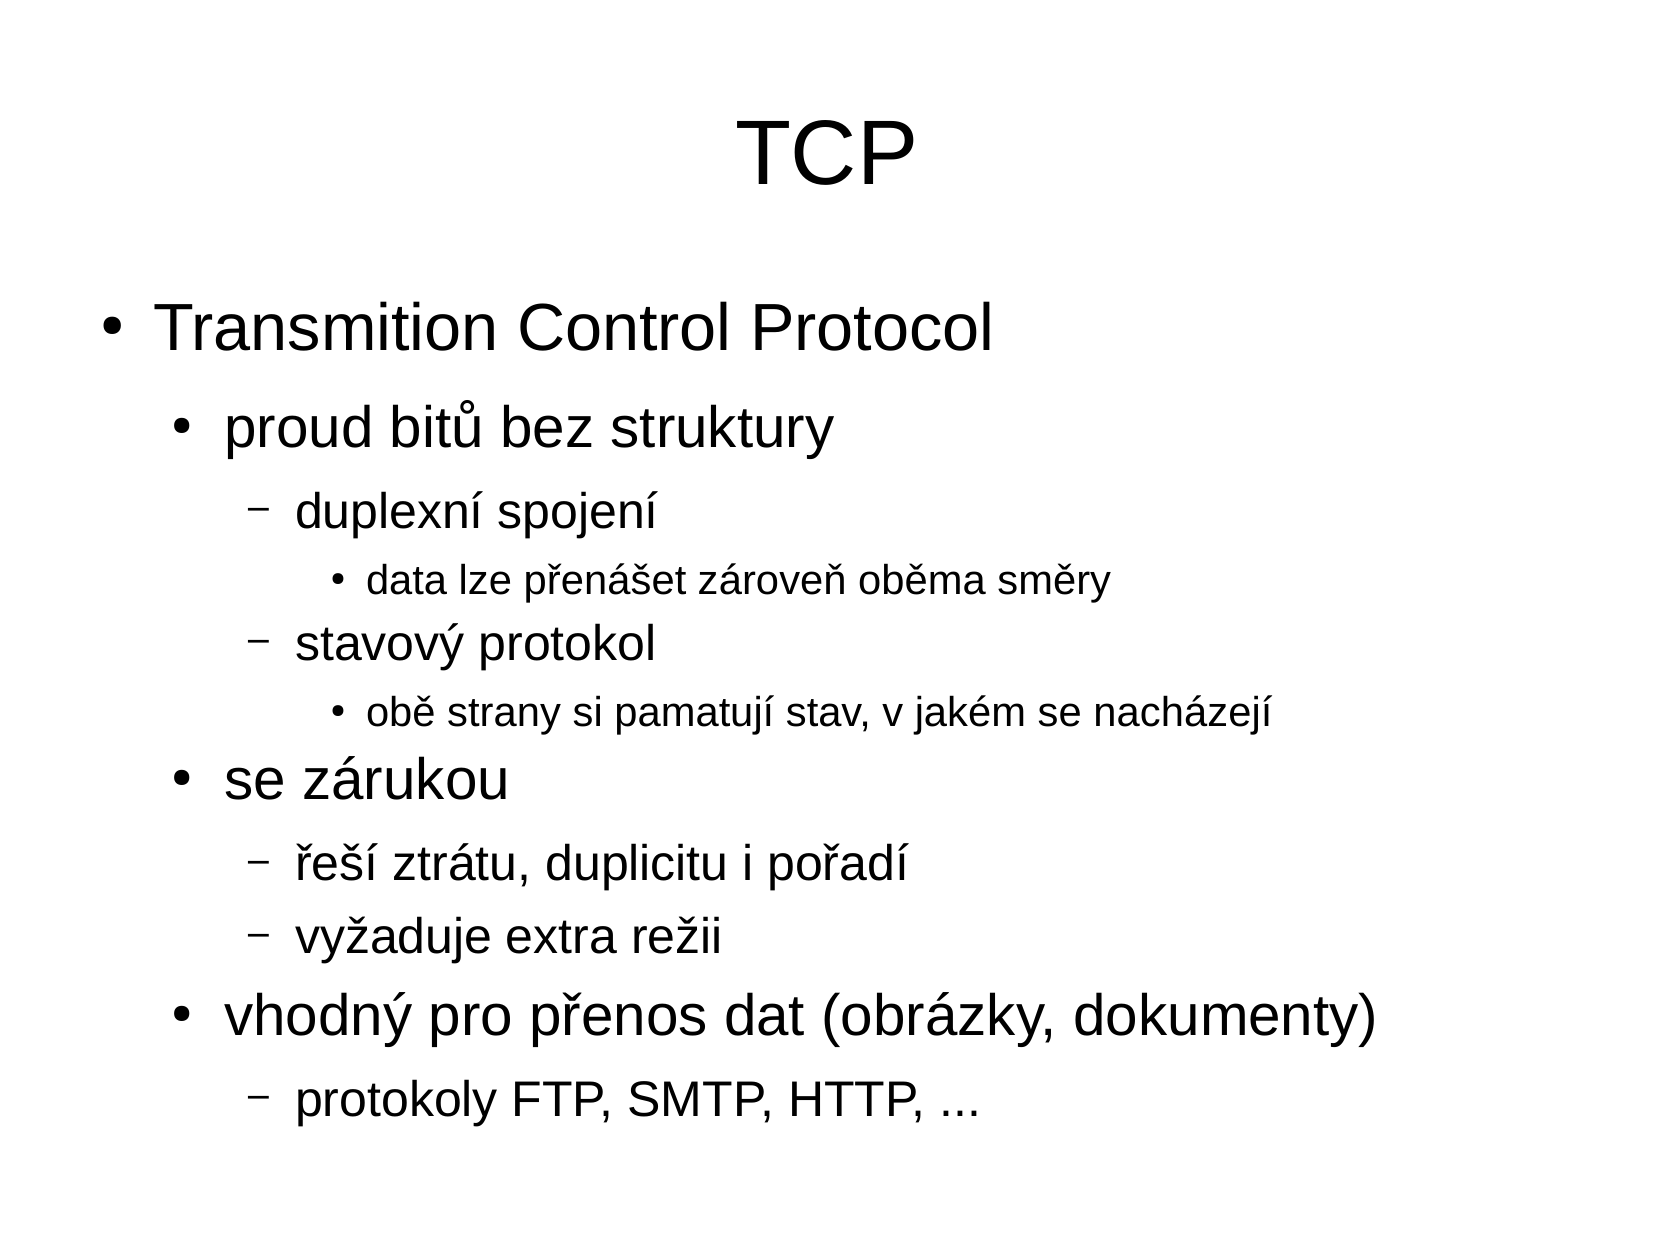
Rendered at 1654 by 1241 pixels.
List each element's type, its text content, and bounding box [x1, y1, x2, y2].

title TCP [82, 49, 1571, 257]
list Transmition Control Protocol proud bitů bez struktury duplexní spojení data lze přenášet zároveň oběma směry stavový protokol obě strany si pamatují stav, v jakém se nacházejí se zárukou řeší ztrátu, duplicitu i pořadí vyžaduje extra režii vhodný pro přenos dat (obrázky, dokumenty) protokoly FTP, SMTP, HTTP, ... [82, 290, 1571, 1127]
